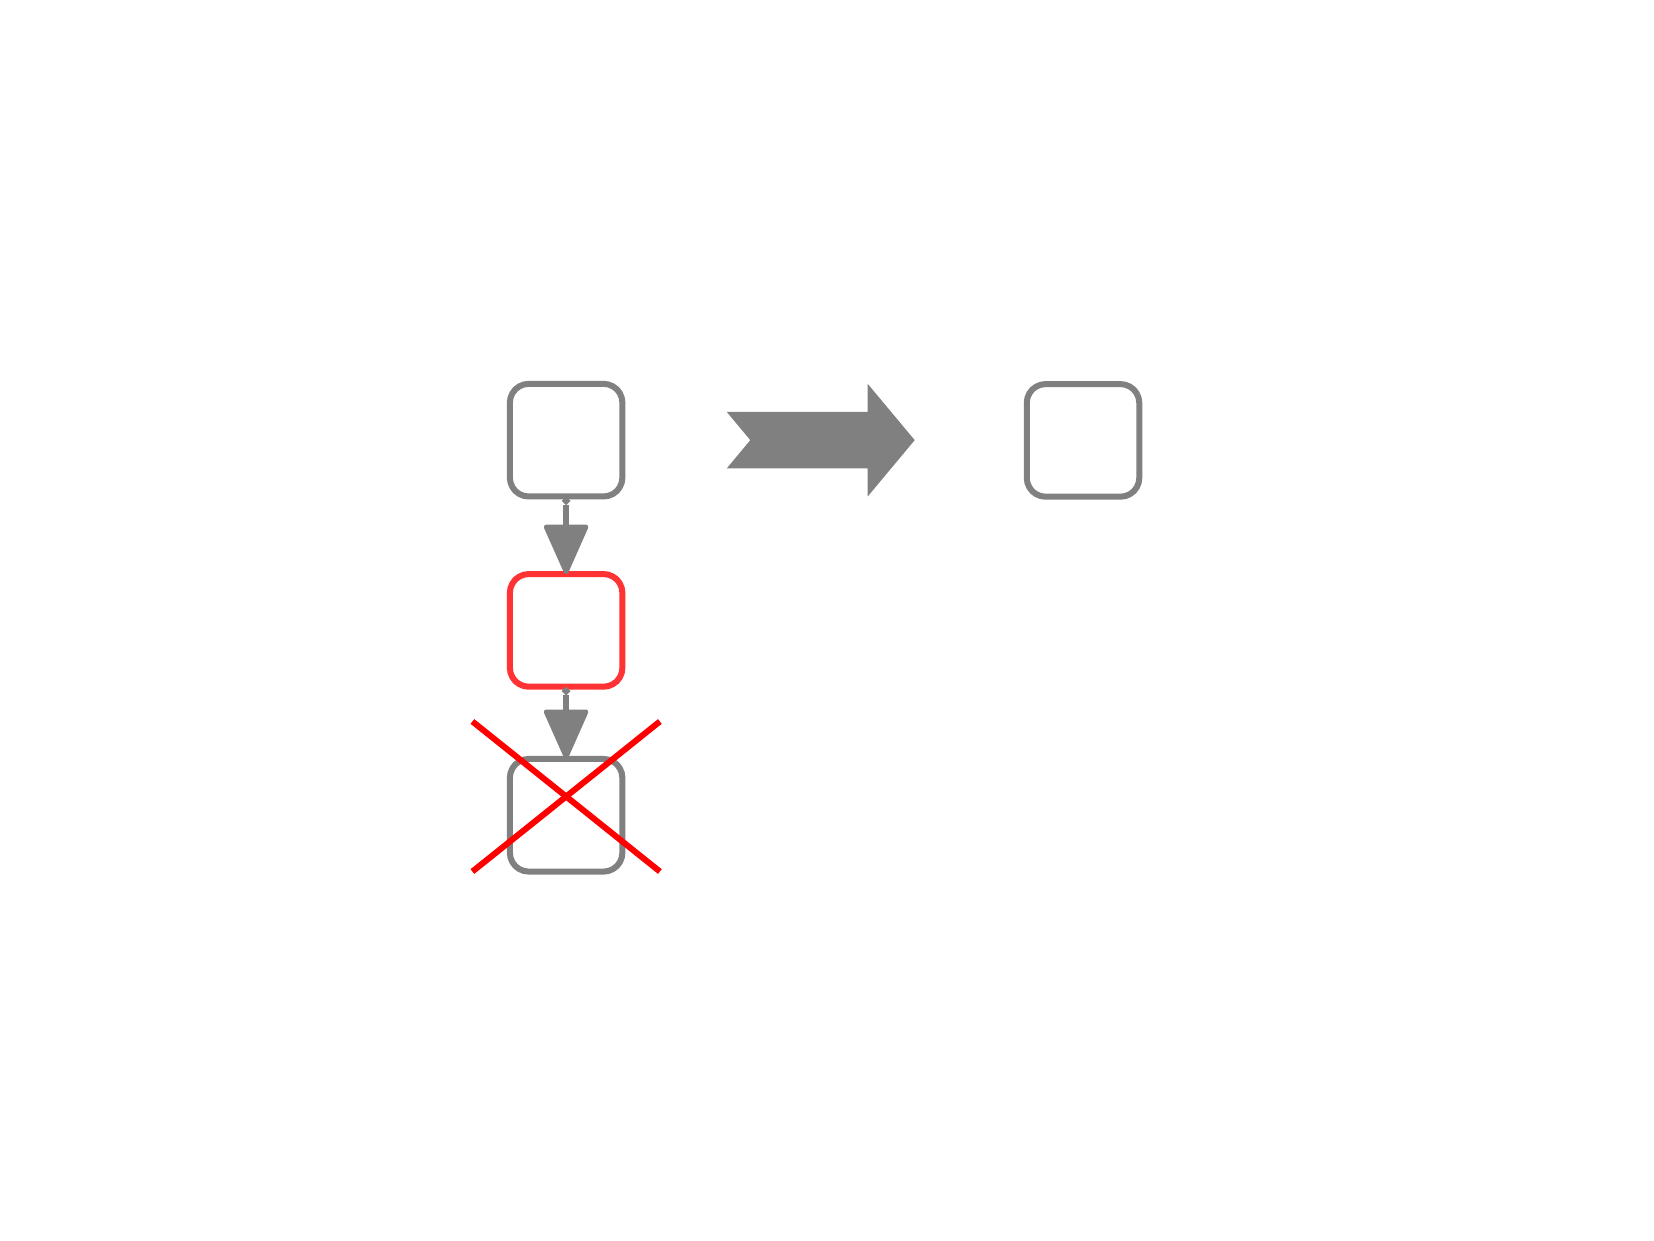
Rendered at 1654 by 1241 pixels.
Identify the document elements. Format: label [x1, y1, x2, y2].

text_box [726, 383, 915, 497]
